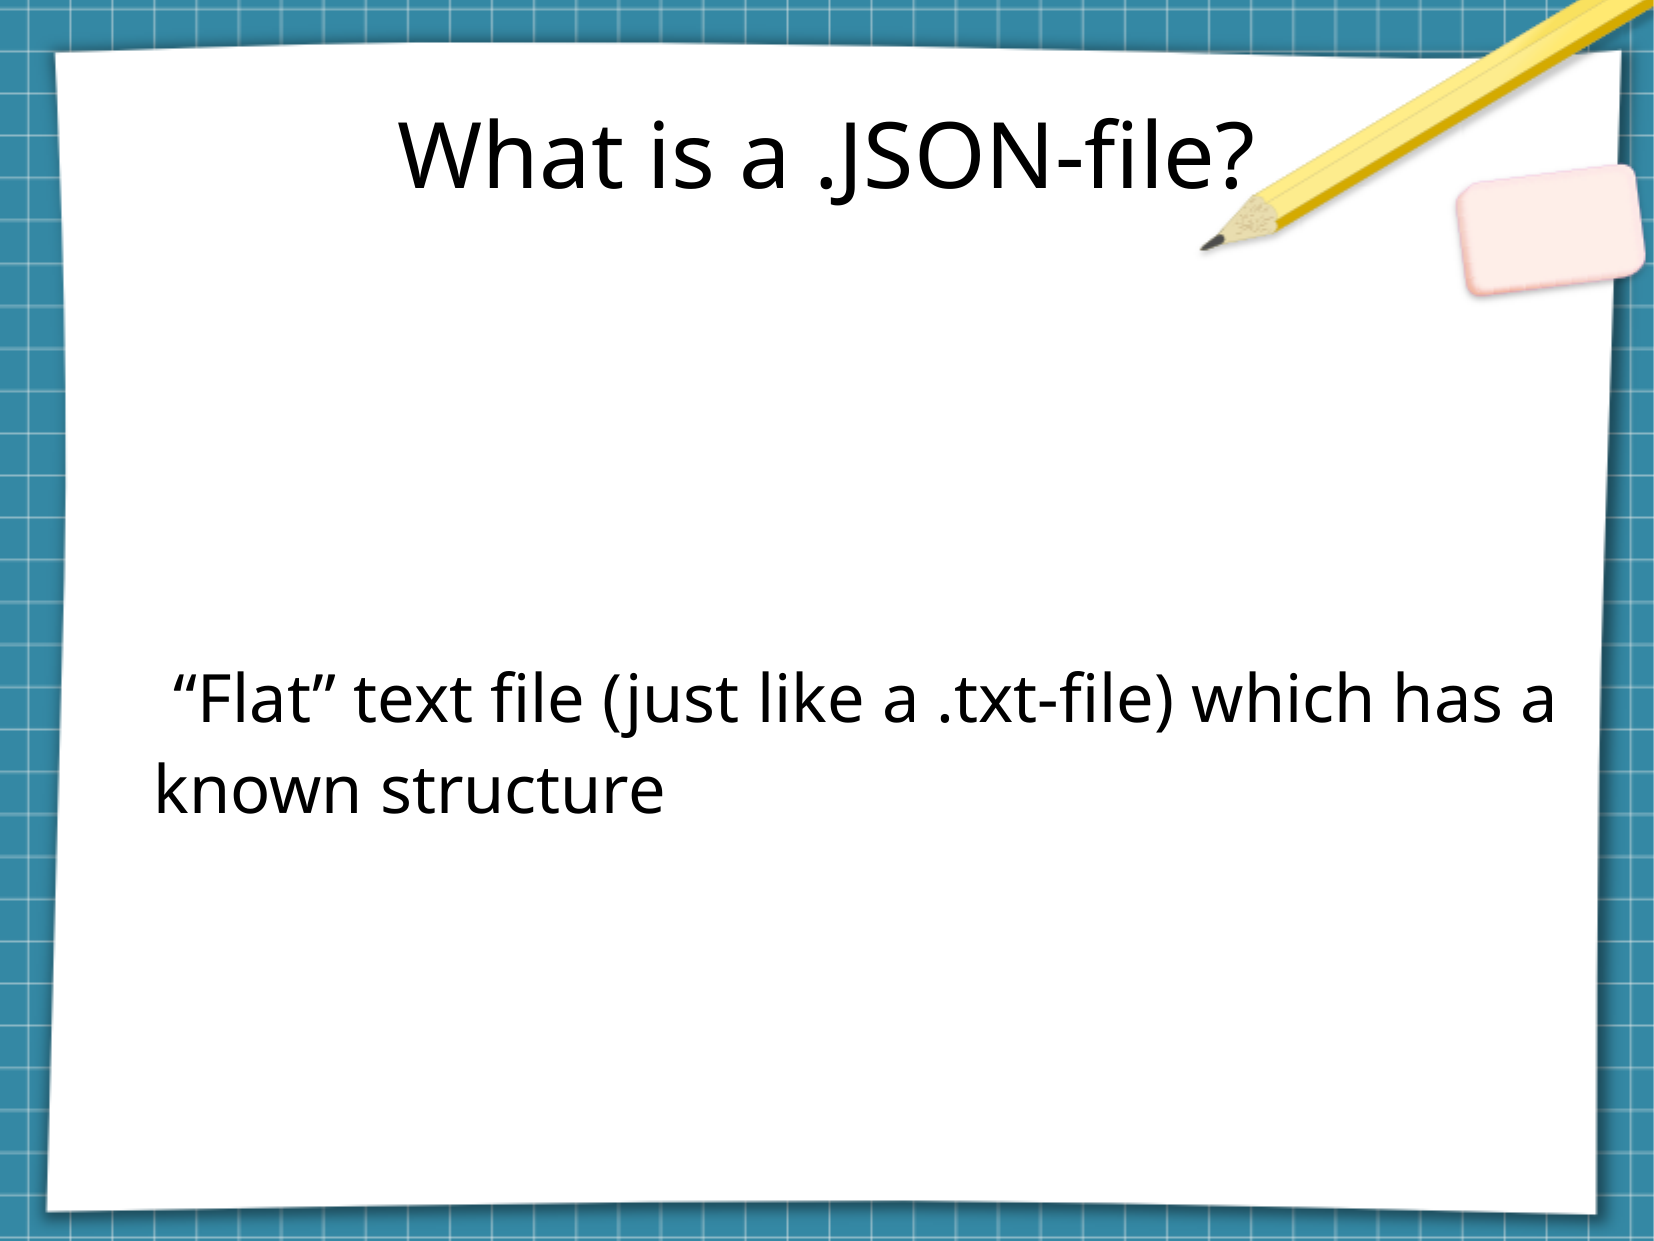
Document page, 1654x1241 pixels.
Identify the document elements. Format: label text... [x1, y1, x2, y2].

list “Flat” text file (just like a .txt-file) which has a known structure [82, 290, 1571, 1010]
title What is a .JSON-file? [82, 49, 1571, 257]
picture [0, 0, 1654, 1241]
